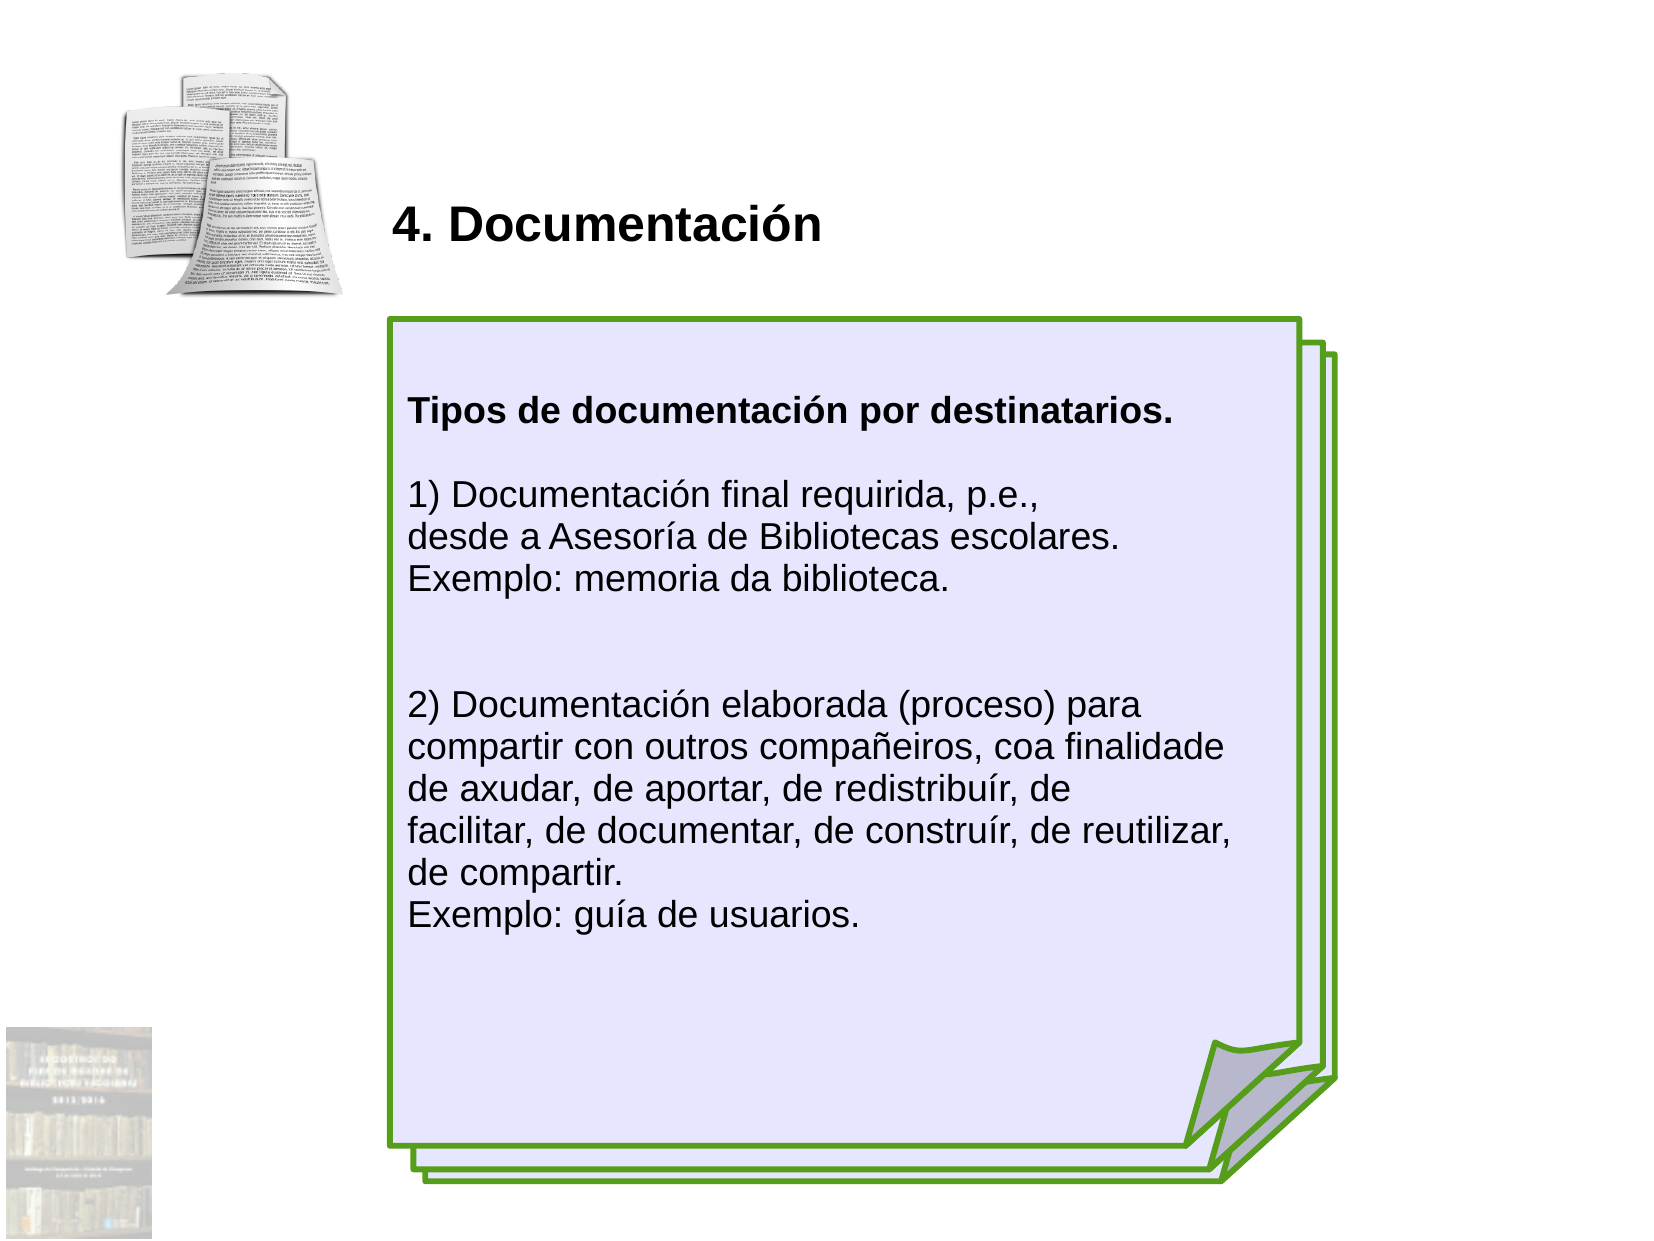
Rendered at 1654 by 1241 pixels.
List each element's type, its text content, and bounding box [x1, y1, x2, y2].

text_box 4. Documentación [377, 188, 1241, 260]
picture [118, 70, 348, 301]
text_box [413, 342, 1335, 1182]
picture [6, 1027, 152, 1239]
text_box Tipos de documentación por destinatarios. 1) Documentación final requirida, p.e., desde a Asesoría de Bibliotecas escolares. Exemplo: memoria da biblioteca. 2) Documentación elaborada (proceso) para compartir con outros compañeiros, coa finalidade de axudar, de aportar, de redistribuír, de facilitar, de documentar, de construír, de reutilizar, de compartir. Exemplo: guía de usuarios. [389, 318, 1300, 1146]
